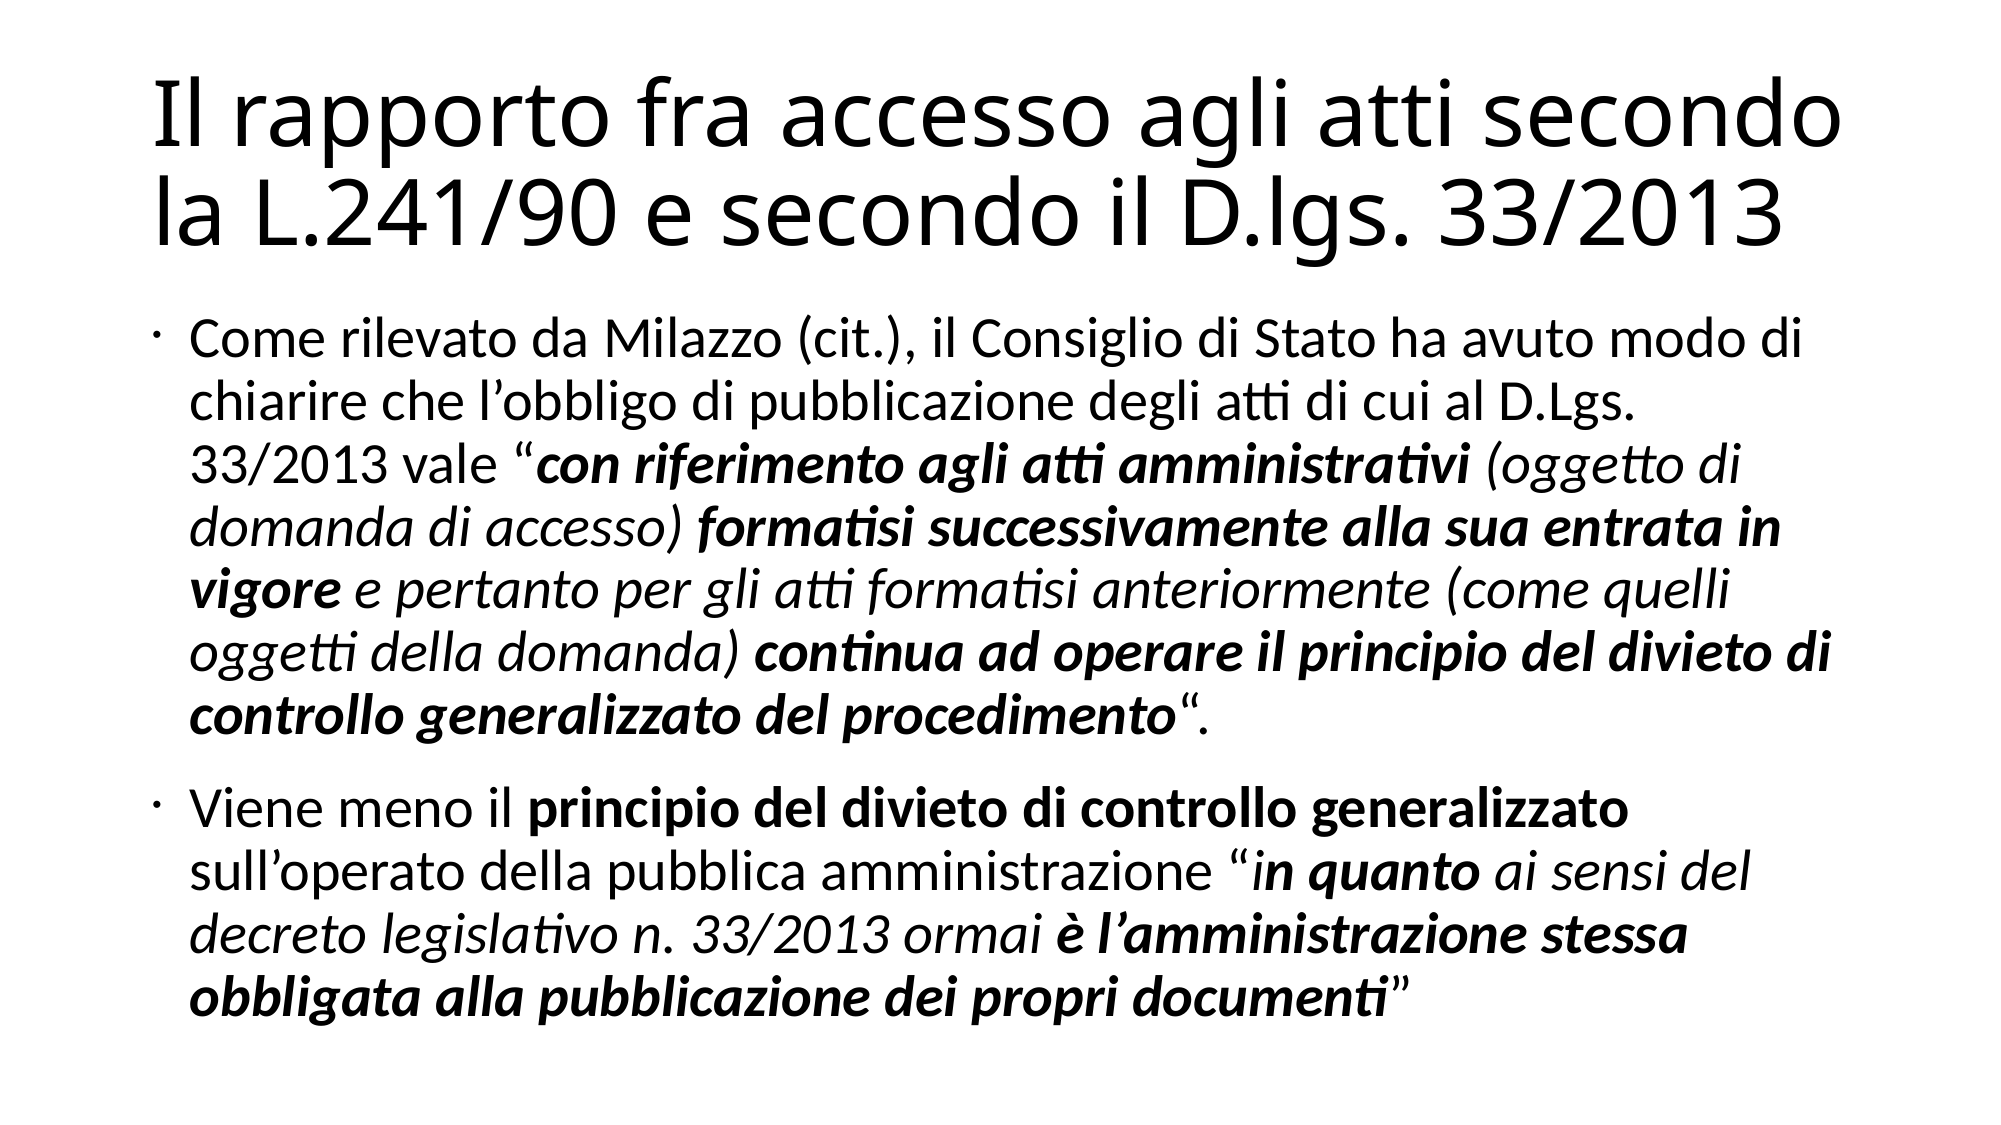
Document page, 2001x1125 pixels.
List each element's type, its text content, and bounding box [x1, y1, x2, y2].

list Come rilevato da Milazzo (cit.), il Consiglio di Stato ha avuto modo di chiarire che l’obbligo di pubblicazione degli atti di cui al D.Lgs. 33/2013 vale “con riferimento agli atti amministrativi (oggetto di domanda di accesso) formatisi successivamente alla sua entrata in vigore e pertanto per gli atti formatisi anteriormente (come quelli oggetti della domanda) continua ad operare il principio del divieto di controllo generalizzato del procedimento“. Viene meno il principio del divieto di controllo generalizzato sull’operato della pubblica amministrazione “in quanto ai sensi del decreto legislativo n. 33/2013 ormai è l’amministrazione stessa obbligata alla pubblicazione dei propri documenti” [137, 299, 1863, 1014]
title Il rapporto fra accesso agli atti secondo la L.241/90 e secondo il D.lgs. 33/2013 [137, 59, 1863, 278]
